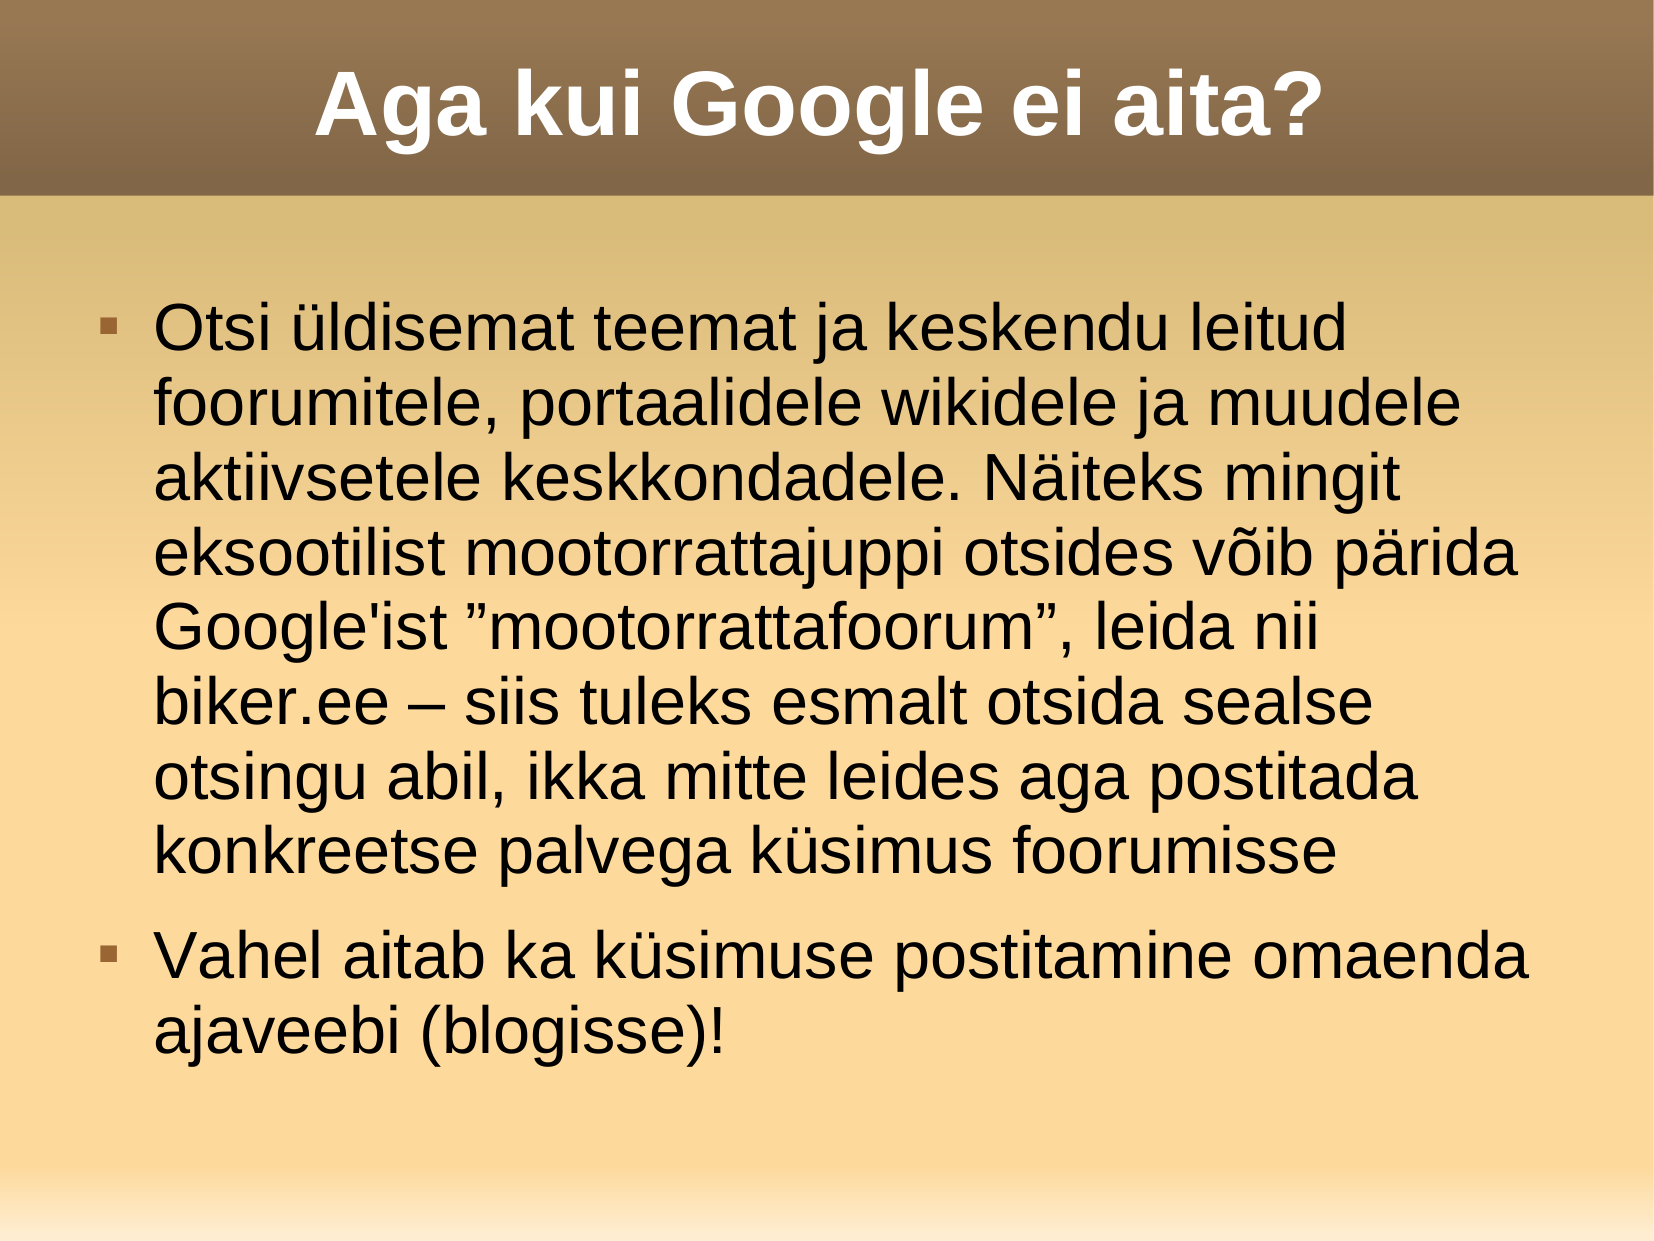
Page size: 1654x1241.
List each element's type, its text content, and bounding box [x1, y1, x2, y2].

title Aga kui Google ei aita? [76, 7, 1565, 200]
list Otsi üldisemat teemat ja keskendu leitud foorumitele, portaalidele wikidele ja muudele aktiivsetele keskkondadele. Näiteks mingit eksootilist mootorrattajuppi otsides võib pärida Google'ist ”mootorrattafoorum”, leida nii biker.ee – siis tuleks esmalt otsida sealse otsingu abil, ikka mitte leides aga postitada konkreetse palvega küsimus foorumisse Vahel aitab ka küsimuse postitamine omaenda ajaveebi (blogisse)! [82, 290, 1571, 1094]
picture [0, 0, 1654, 1241]
